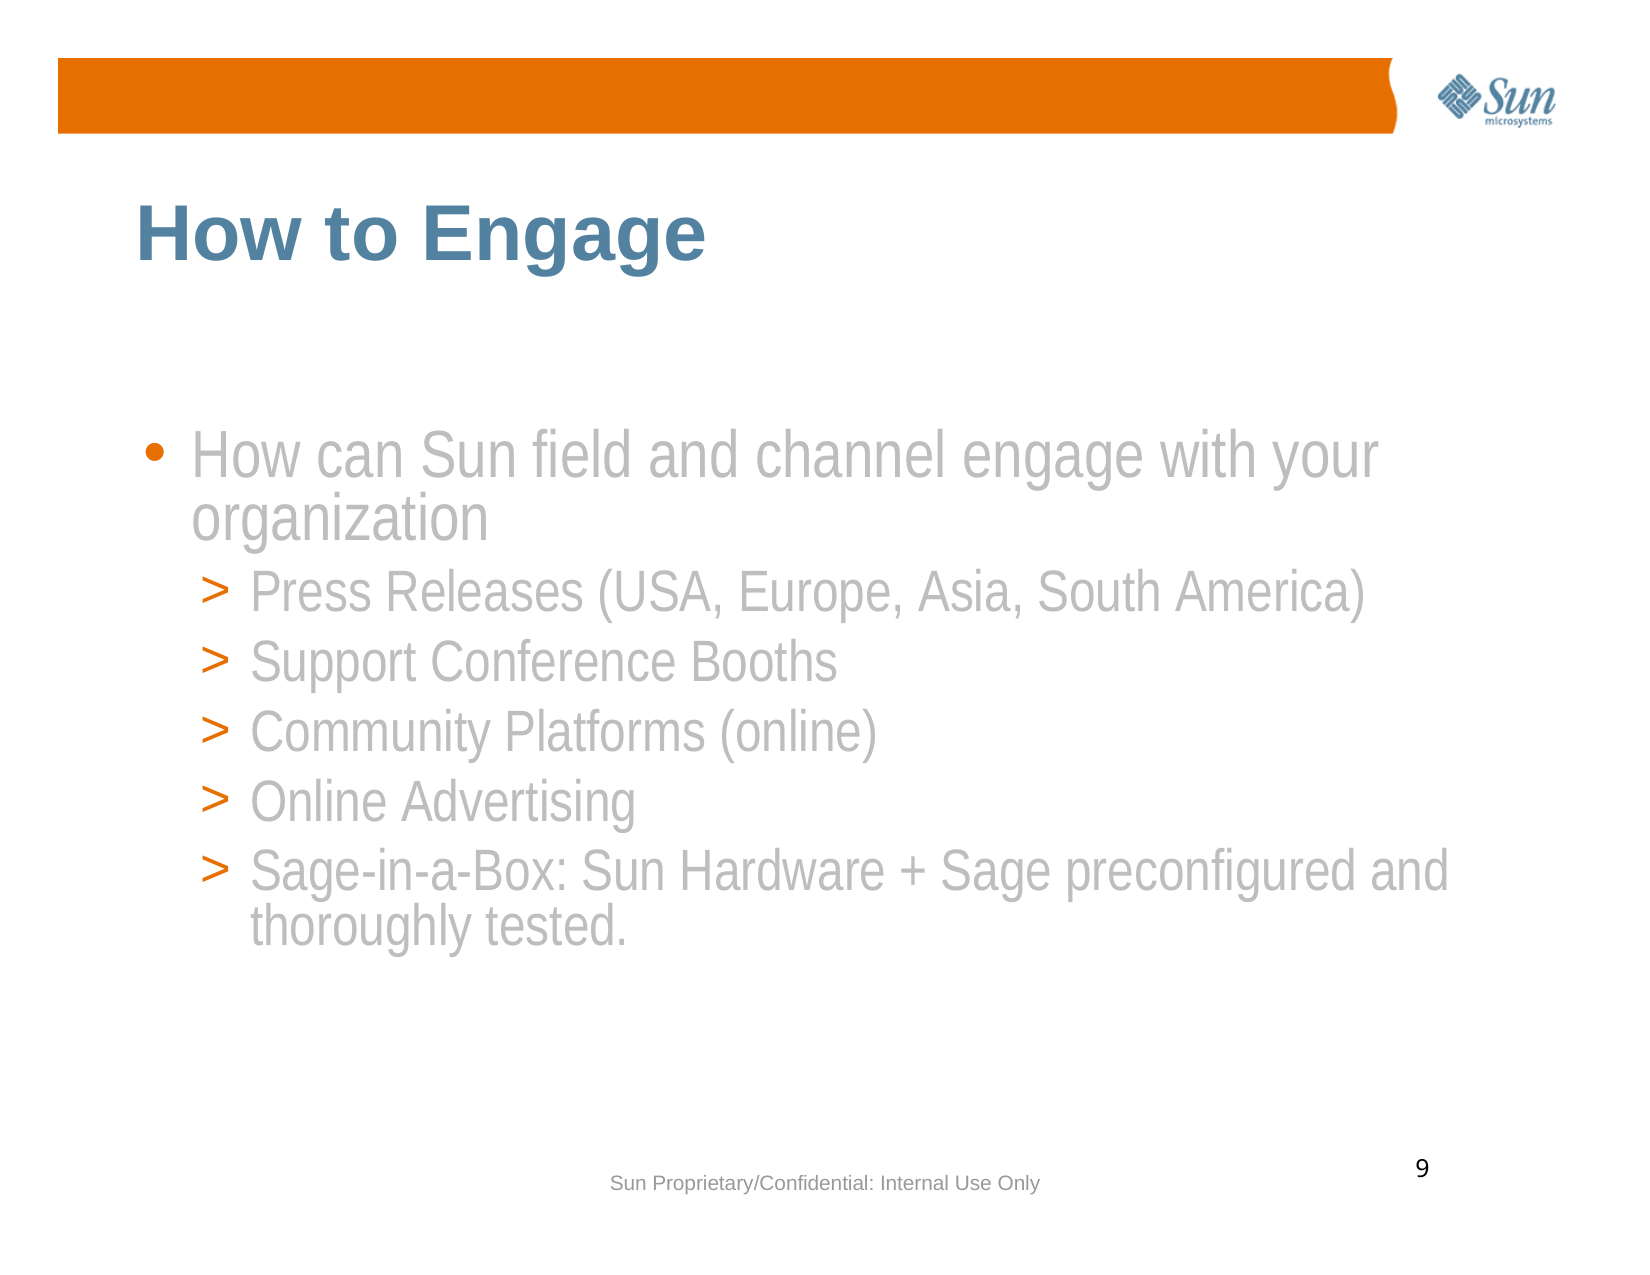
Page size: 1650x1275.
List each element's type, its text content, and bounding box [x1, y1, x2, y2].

title How to Engage [135, 192, 1528, 285]
picture [58, 58, 1592, 136]
list How can Sun field and channel engage with your organization Press Releases (USA, Europe, Asia, South America) Support Conference Booths Community Platforms (online) Online Advertising Sage-in-a-Box: Sun Hardware + Sage preconfigured and thoroughly tested. [124, 323, 1491, 1090]
